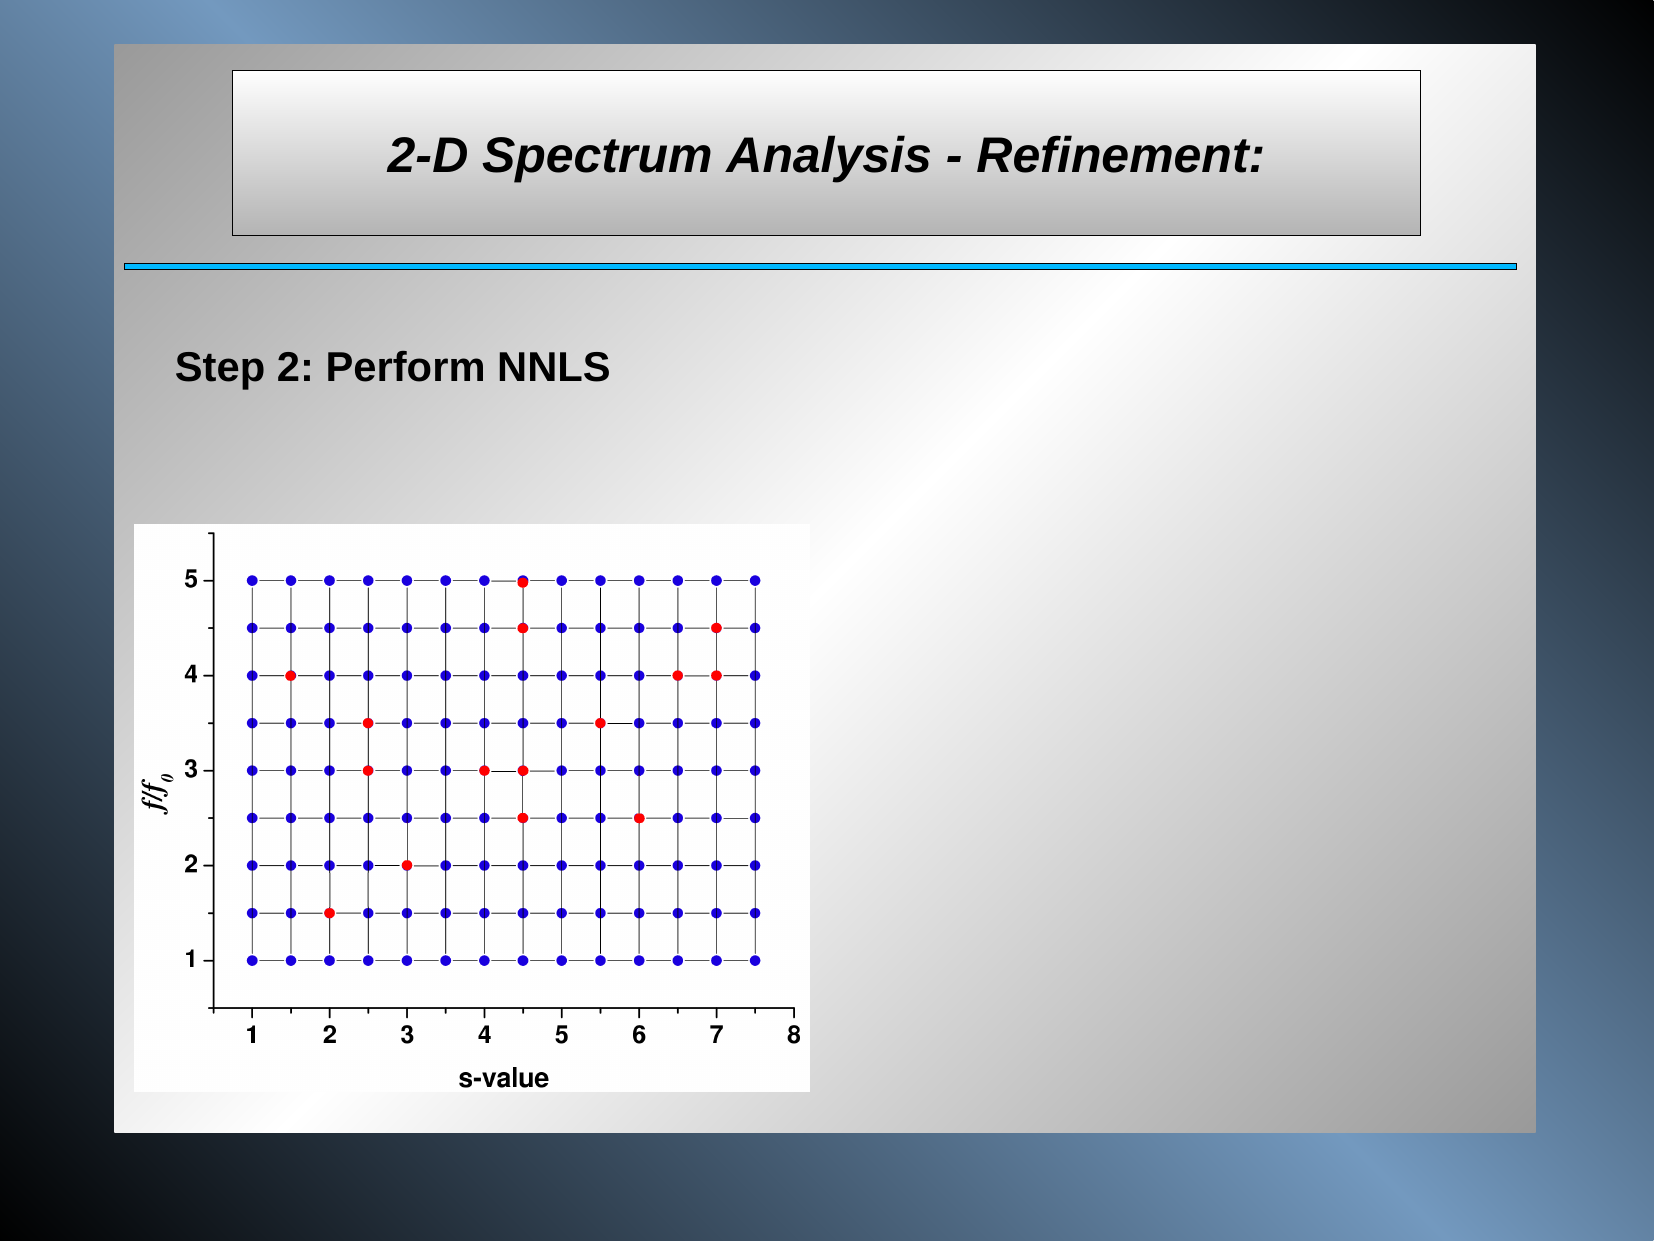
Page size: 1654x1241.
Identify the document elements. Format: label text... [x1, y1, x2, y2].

text_box [232, 70, 1421, 236]
text_box [124, 263, 1517, 270]
text_box 2-D Spectrum Analysis - Refinement: [246, 127, 1407, 195]
picture [134, 524, 810, 1092]
text_box Step 2: Perform NNLS [137, 343, 1491, 403]
